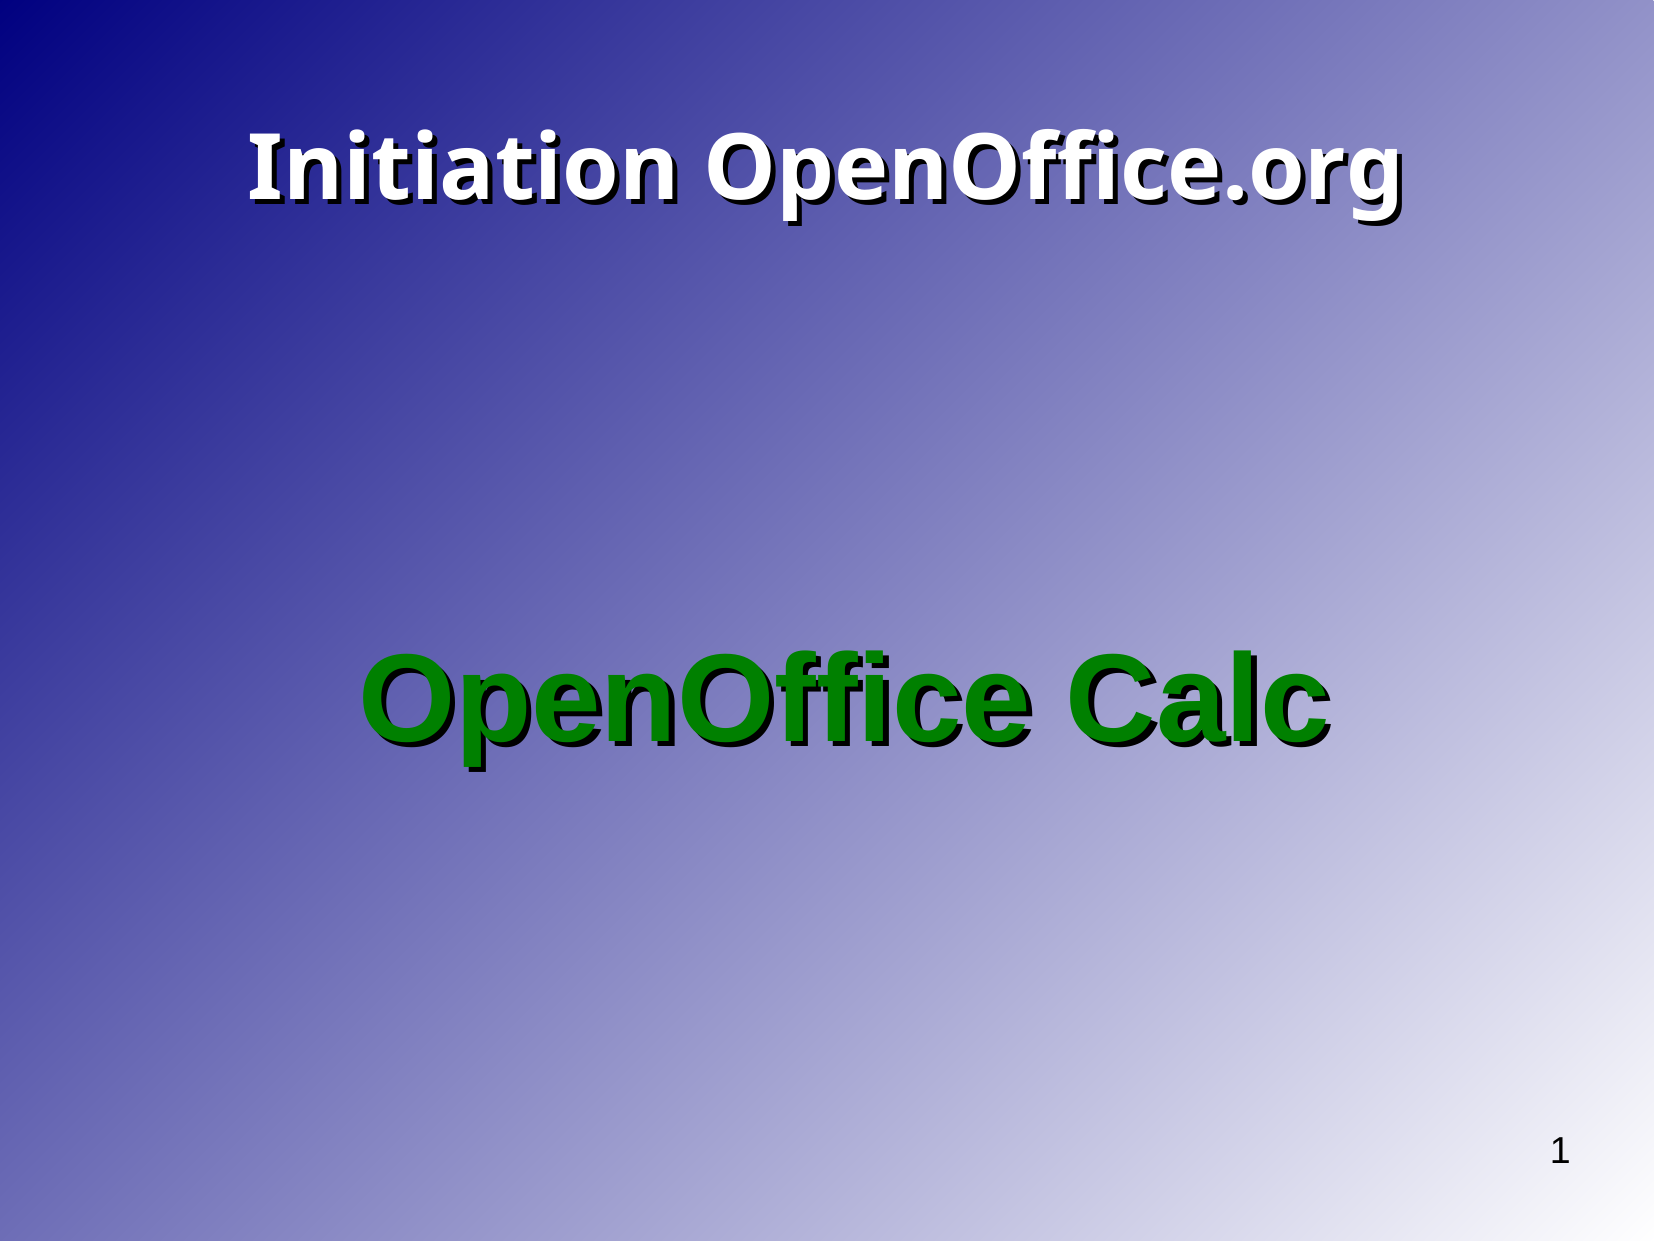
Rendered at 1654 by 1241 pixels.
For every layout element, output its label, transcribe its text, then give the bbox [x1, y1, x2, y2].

title Initiation OpenOffice.org [82, 49, 1571, 257]
subtitle OpenOffice Calc [82, 290, 1571, 1109]
